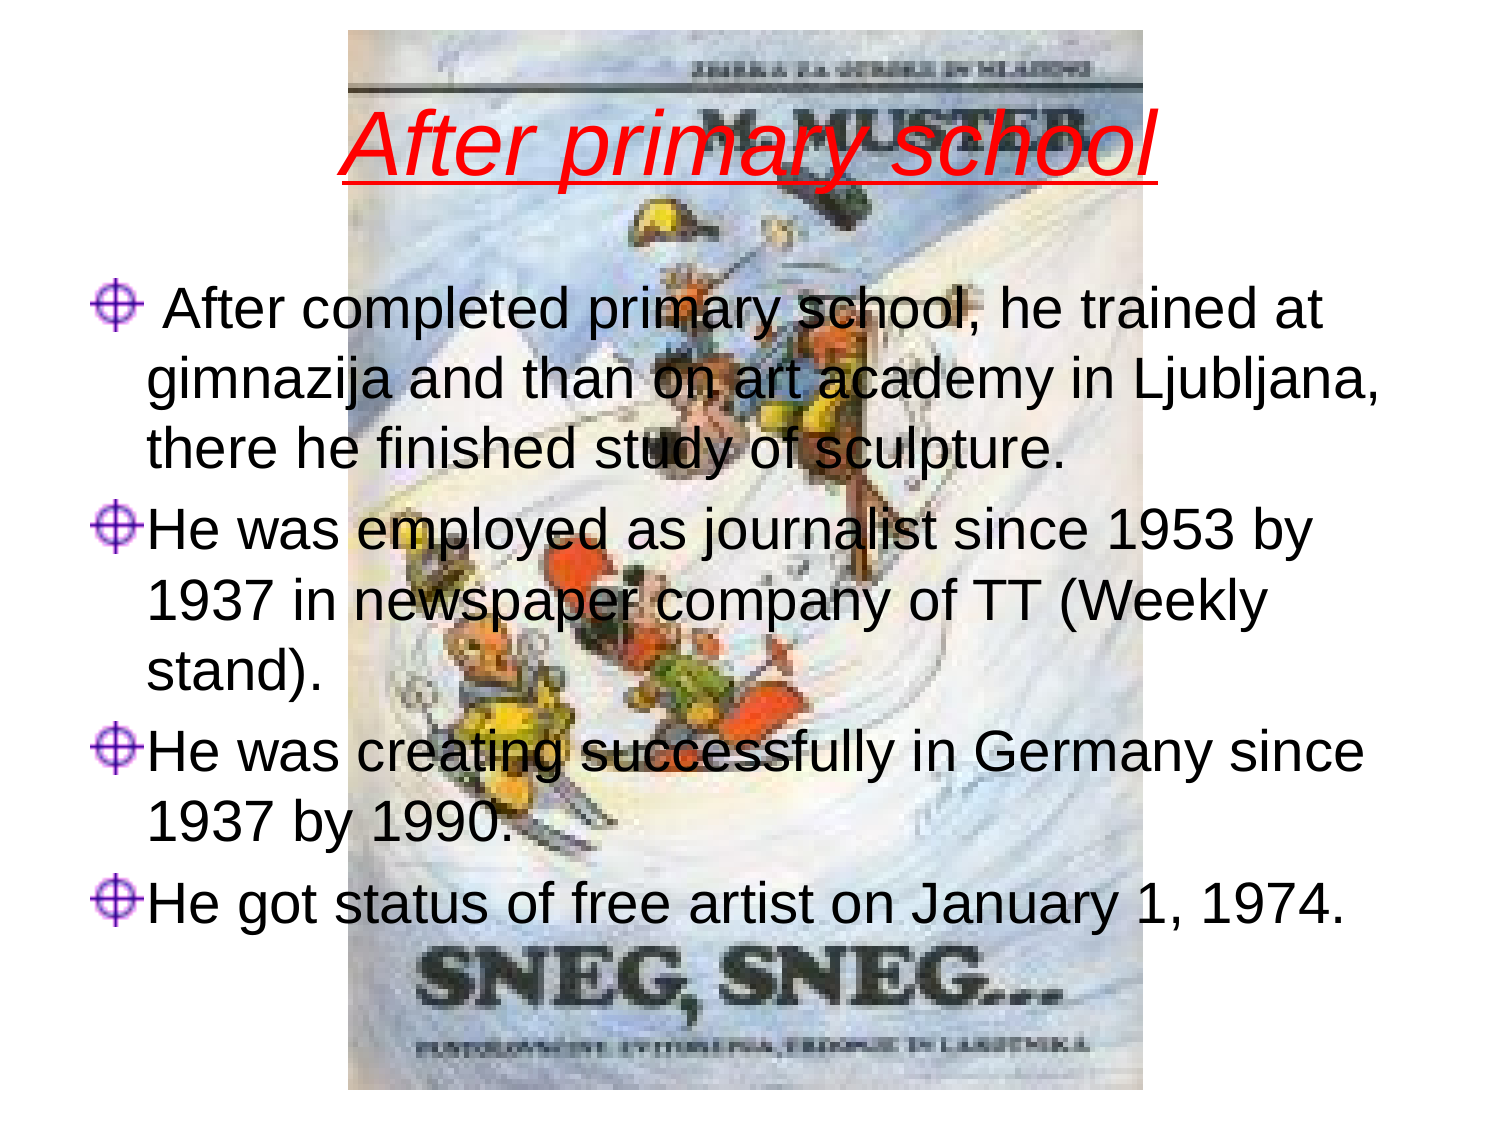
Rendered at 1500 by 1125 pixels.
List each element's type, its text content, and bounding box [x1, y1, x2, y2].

title After primary school [75, 45, 1425, 233]
picture [348, 1005, 1143, 1090]
list After completed primary school, he trained at gimnazija and than on art academy in Ljubljana, there he finished study of sculpture. He was employed as journalist since 1953 by 1937 in newspaper company of TT (Weekly stand). He was creating successfully in Germany since 1937 by 1990. He got status of free artist on January 1, 1974. [75, 262, 1447, 1005]
picture [348, 30, 1143, 45]
picture [348, 233, 1143, 262]
